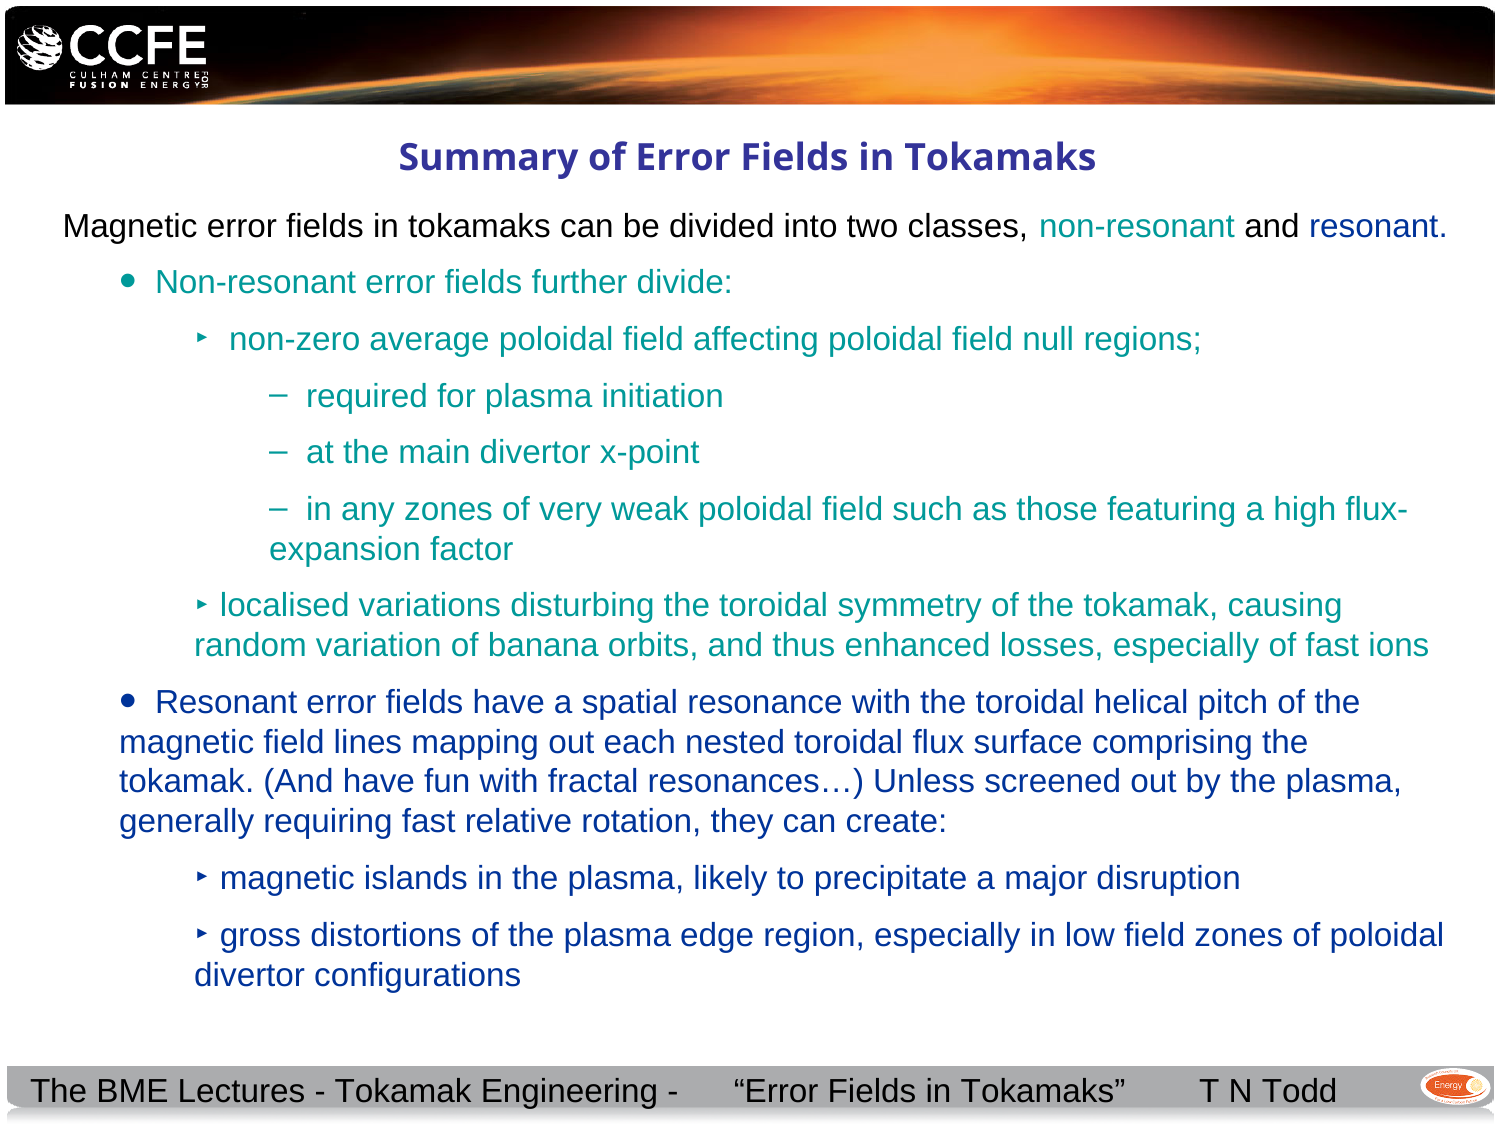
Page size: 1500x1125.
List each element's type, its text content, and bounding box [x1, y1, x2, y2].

picture [1421, 1067, 1490, 1106]
picture [5, 6, 1495, 105]
text_box Magnetic error fields in tokamaks can be divided into two classes, non-resonant and resonant. Non-resonant error fields further divide: non-zero average poloidal field affecting poloidal field null regions; required for plasma initiation at the main divertor x-point in any zones of very weak poloidal field such as those featuring a high flux-expansion factor localised variations disturbing the toroidal symmetry of the tokamak, causing random variation of banana orbits, and thus enhanced losses, especially of fast ions Resonant error fields have a spatial resonance with the toroidal helical pitch of the magnetic field lines mapping out each nested toroidal flux surface comprising the tokamak. (And have fun with fractal resonances…) Unless screened out by the plasma, generally requiring fast relative rotation, they can create: magnetic islands in the plasma, likely to precipitate a major disruption gross distortions of the plasma edge region, especially in low field zones of poloidal divertor configurations [29, 196, 1465, 1001]
text_box Summary of Error Fields in Tokamaks [383, 125, 1113, 186]
